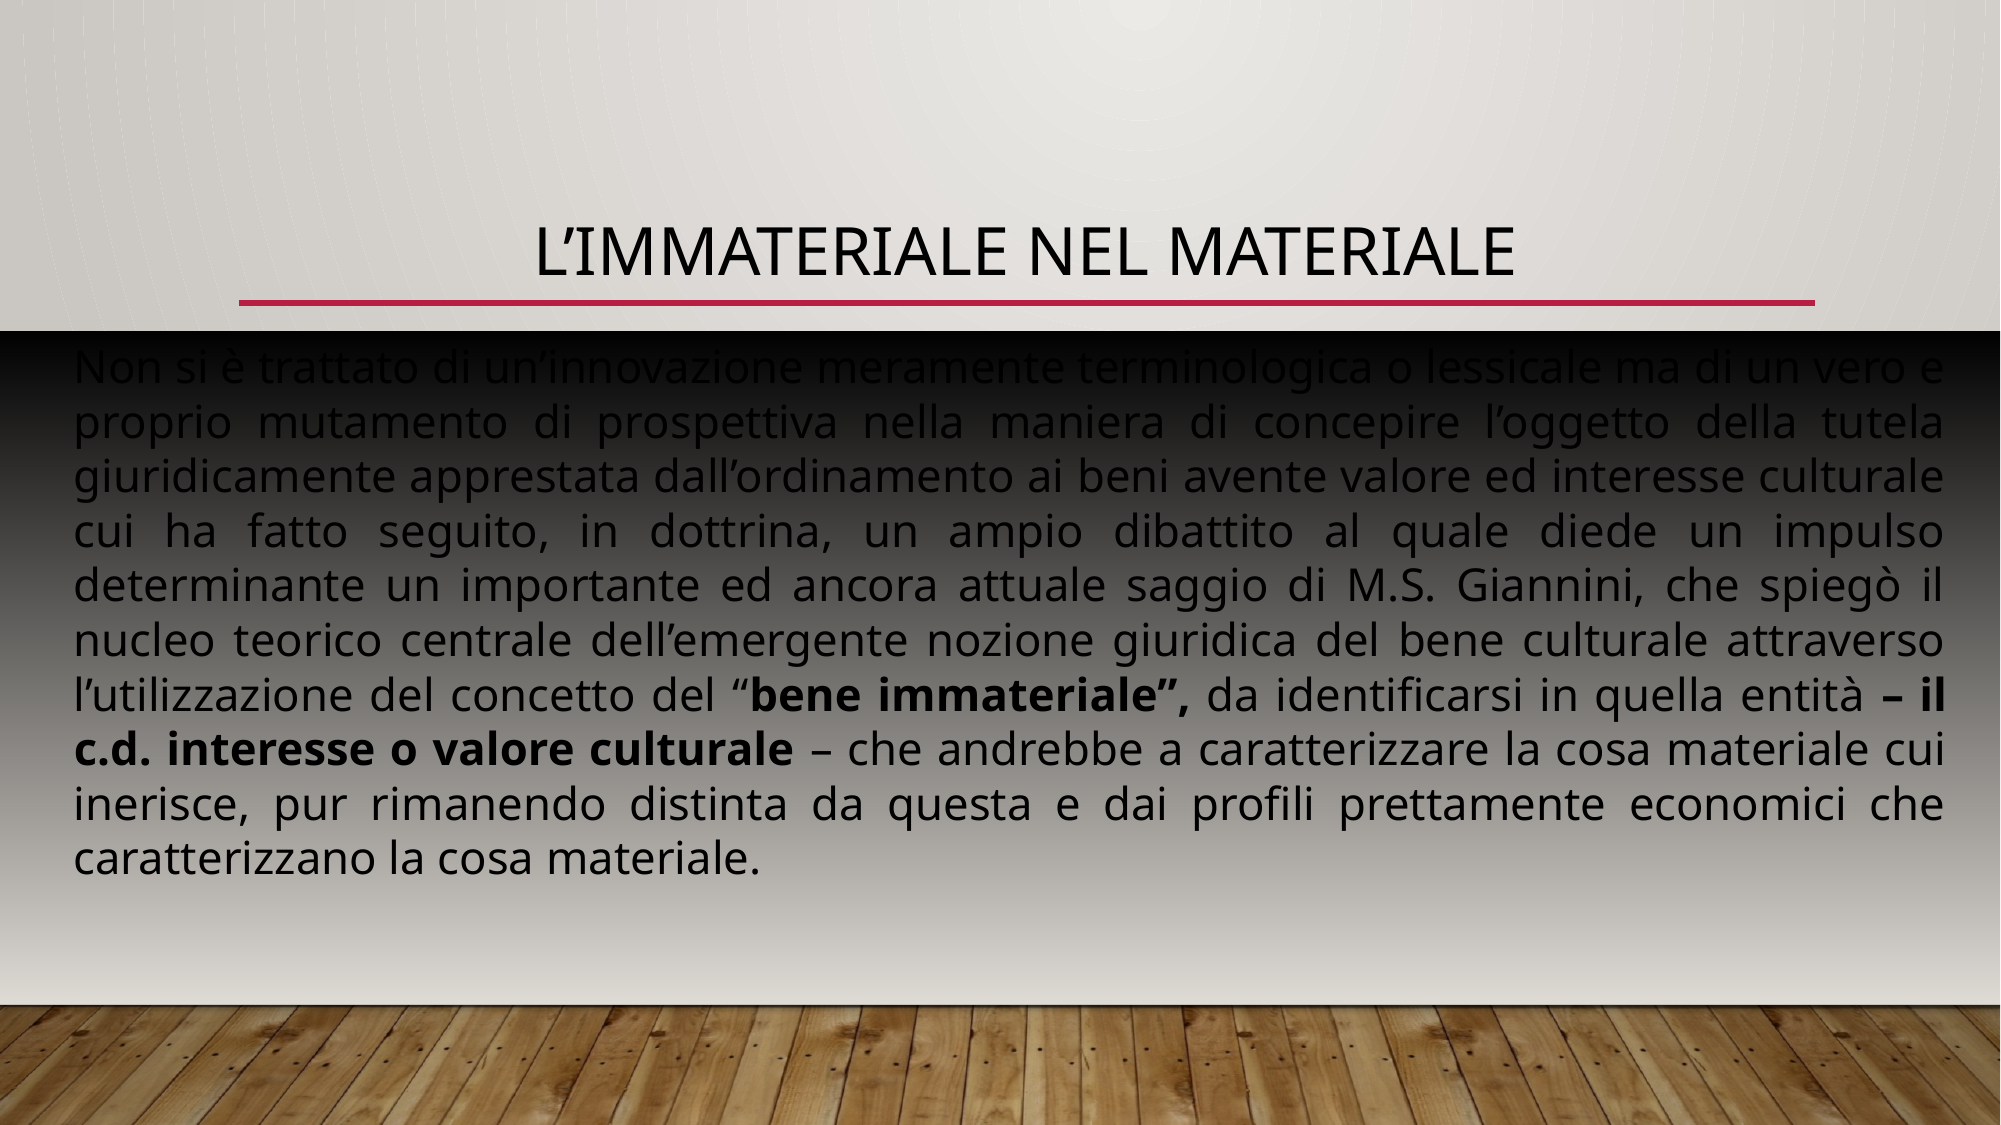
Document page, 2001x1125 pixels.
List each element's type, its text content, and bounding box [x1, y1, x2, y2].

title L’immateriale nel materiale [238, 210, 1814, 305]
list Non si è trattato di un’innovazione meramente terminologica o lessicale ma di un vero e proprio mutamento di prospettiva nella maniera di concepire l’oggetto della tutela giuridicamente apprestata dall’ordinamento ai beni avente valore ed interesse culturale cui ha fatto seguito, in dottrina, un ampio dibattito al quale diede un impulso determinante un importante ed ancora attuale saggio di M.S. Giannini, che spiegò il nucleo teorico centrale dell’emergente nozione giuridica del bene culturale attraverso l’utilizzazione del concetto del “bene immateriale”, da identificarsi in quella entità – il c.d. interesse o valore culturale – che andrebbe a caratterizzare la cosa materiale cui inerisce, pur rimanendo distinta da questa e dai profili prettamente economici che caratterizzano la cosa materiale. [58, 330, 1963, 897]
